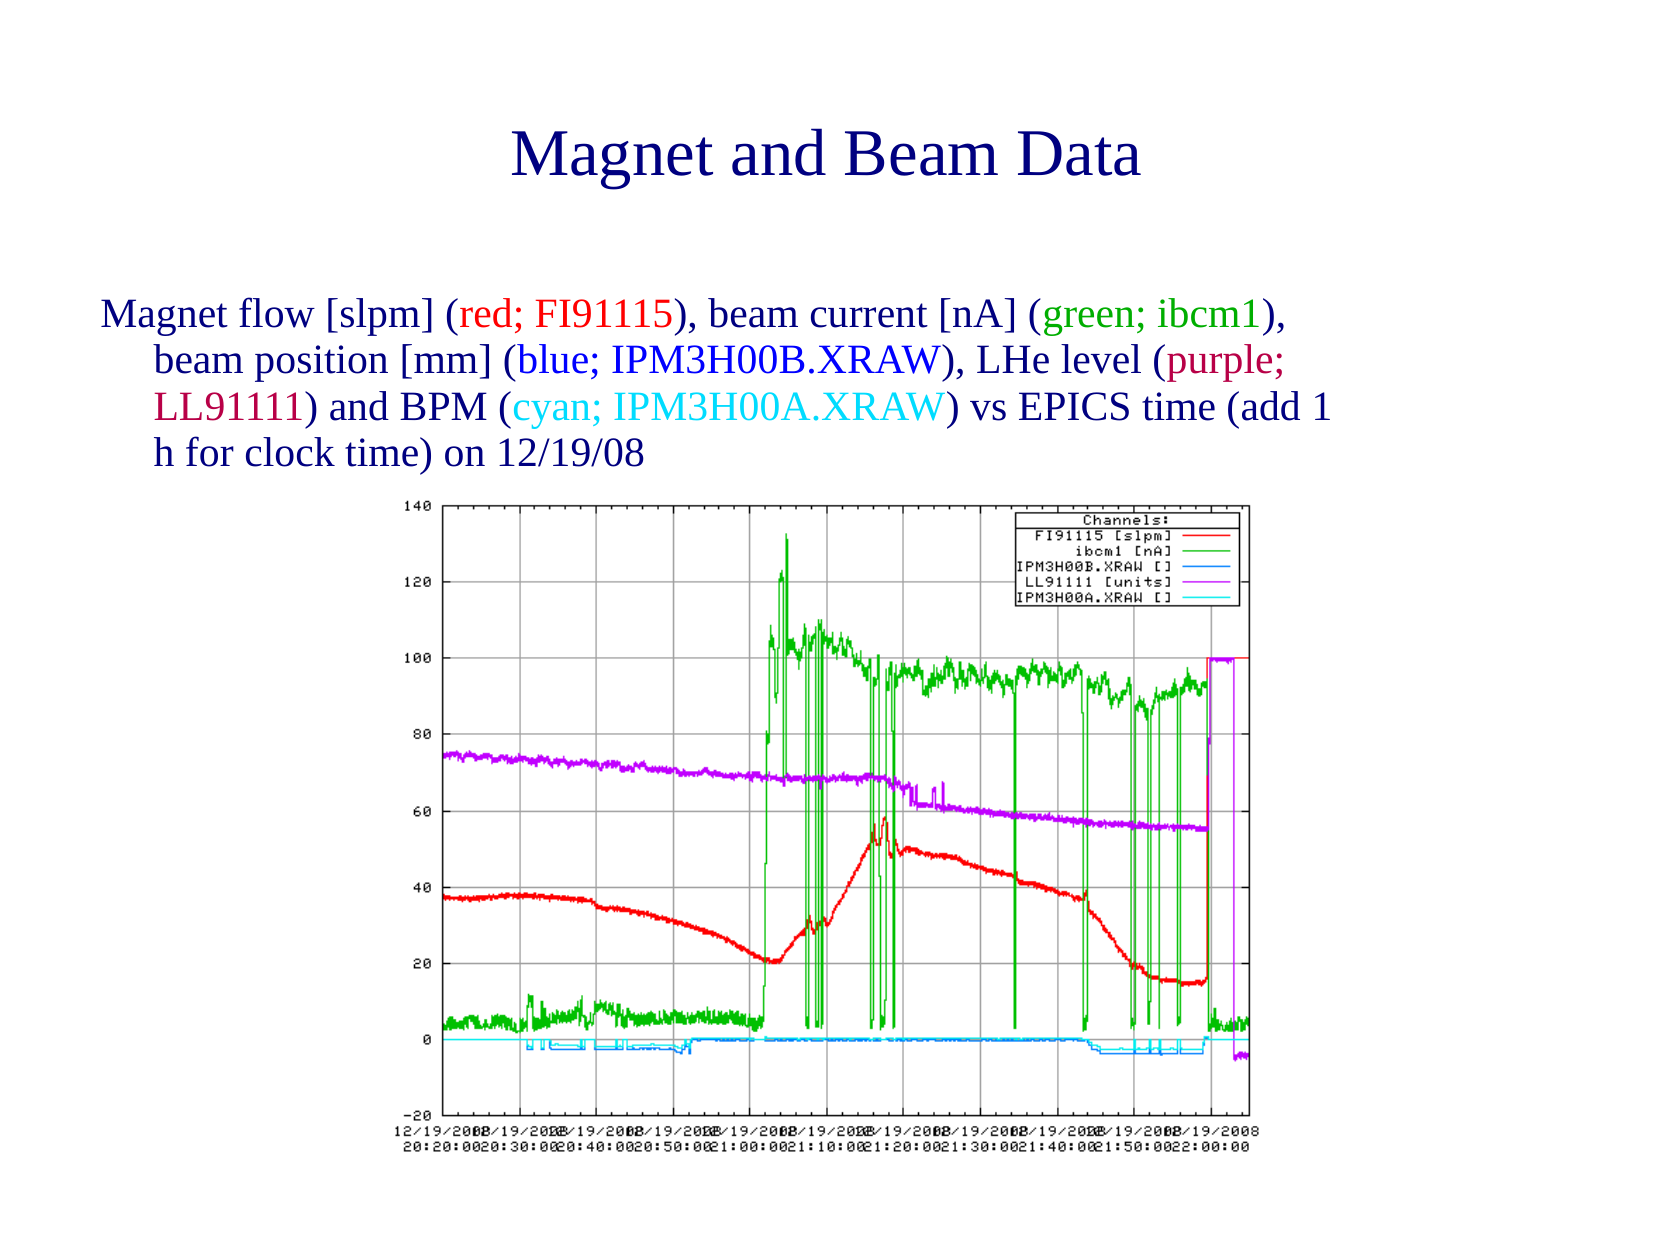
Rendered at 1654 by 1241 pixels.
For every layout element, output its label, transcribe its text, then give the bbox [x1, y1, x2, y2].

list Magnet flow [slpm] (red; FI91115), beam current [nA] (green; ibcm1), beam position [mm] (blue; IPM3H00B.XRAW), LHe level (purple; LL91111) and BPM (cyan; IPM3H00A.XRAW) vs EPICS time (add 1 h for clock time) on 12/19/08 [82, 290, 1351, 479]
picture [376, 487, 1277, 1163]
title Magnet and Beam Data [82, 49, 1571, 257]
